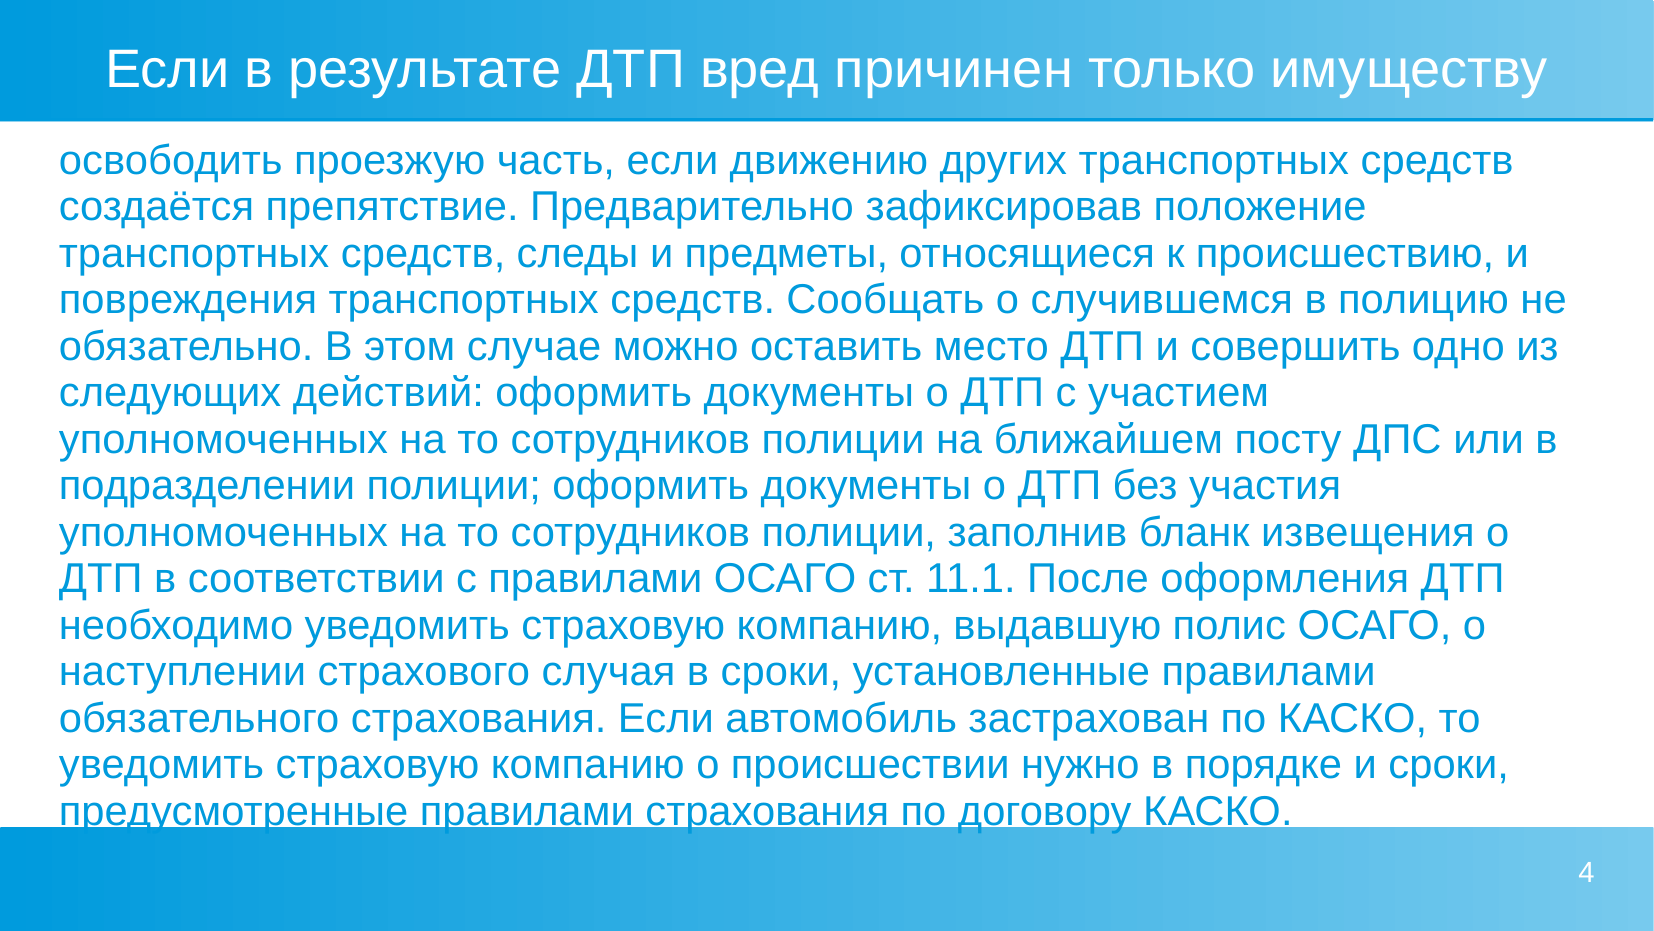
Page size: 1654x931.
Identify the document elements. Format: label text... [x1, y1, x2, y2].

title Если в результате ДТП вред причинен только имуществу [59, 38, 1595, 99]
list освободить проезжую часть, если движению других транспортных средств создаётся препятствие. Предварительно зафиксировав положение транспортных средств, следы и предметы, относящиеся к происшествию, и повреждения транспортных средств. Сообщать о случившемся в полицию не обязательно. В этом случае можно оставить место ДТП и совершить одно из следующих действий: оформить документы о ДТП с участием уполномоченных на то сотрудников полиции на ближайшем посту ДПС или в подразделении полиции; оформить документы о ДТП без участия уполномоченных на то сотрудников полиции, заполнив бланк извещения о ДТП в соответствии с правилами ОСАГО ст. 11.1. После оформления ДТП необходимо уведомить страховую компанию, выдавшую полис ОСАГО, о наступлении страхового случая в сроки, установленные правилами обязательного страхования. Если автомобиль застрахован по КАСКО, то уведомить страховую компанию о происшествии нужно в порядке и сроки, предусмотренные правилами страхования по договору КАСКО. [59, 136, 1595, 728]
